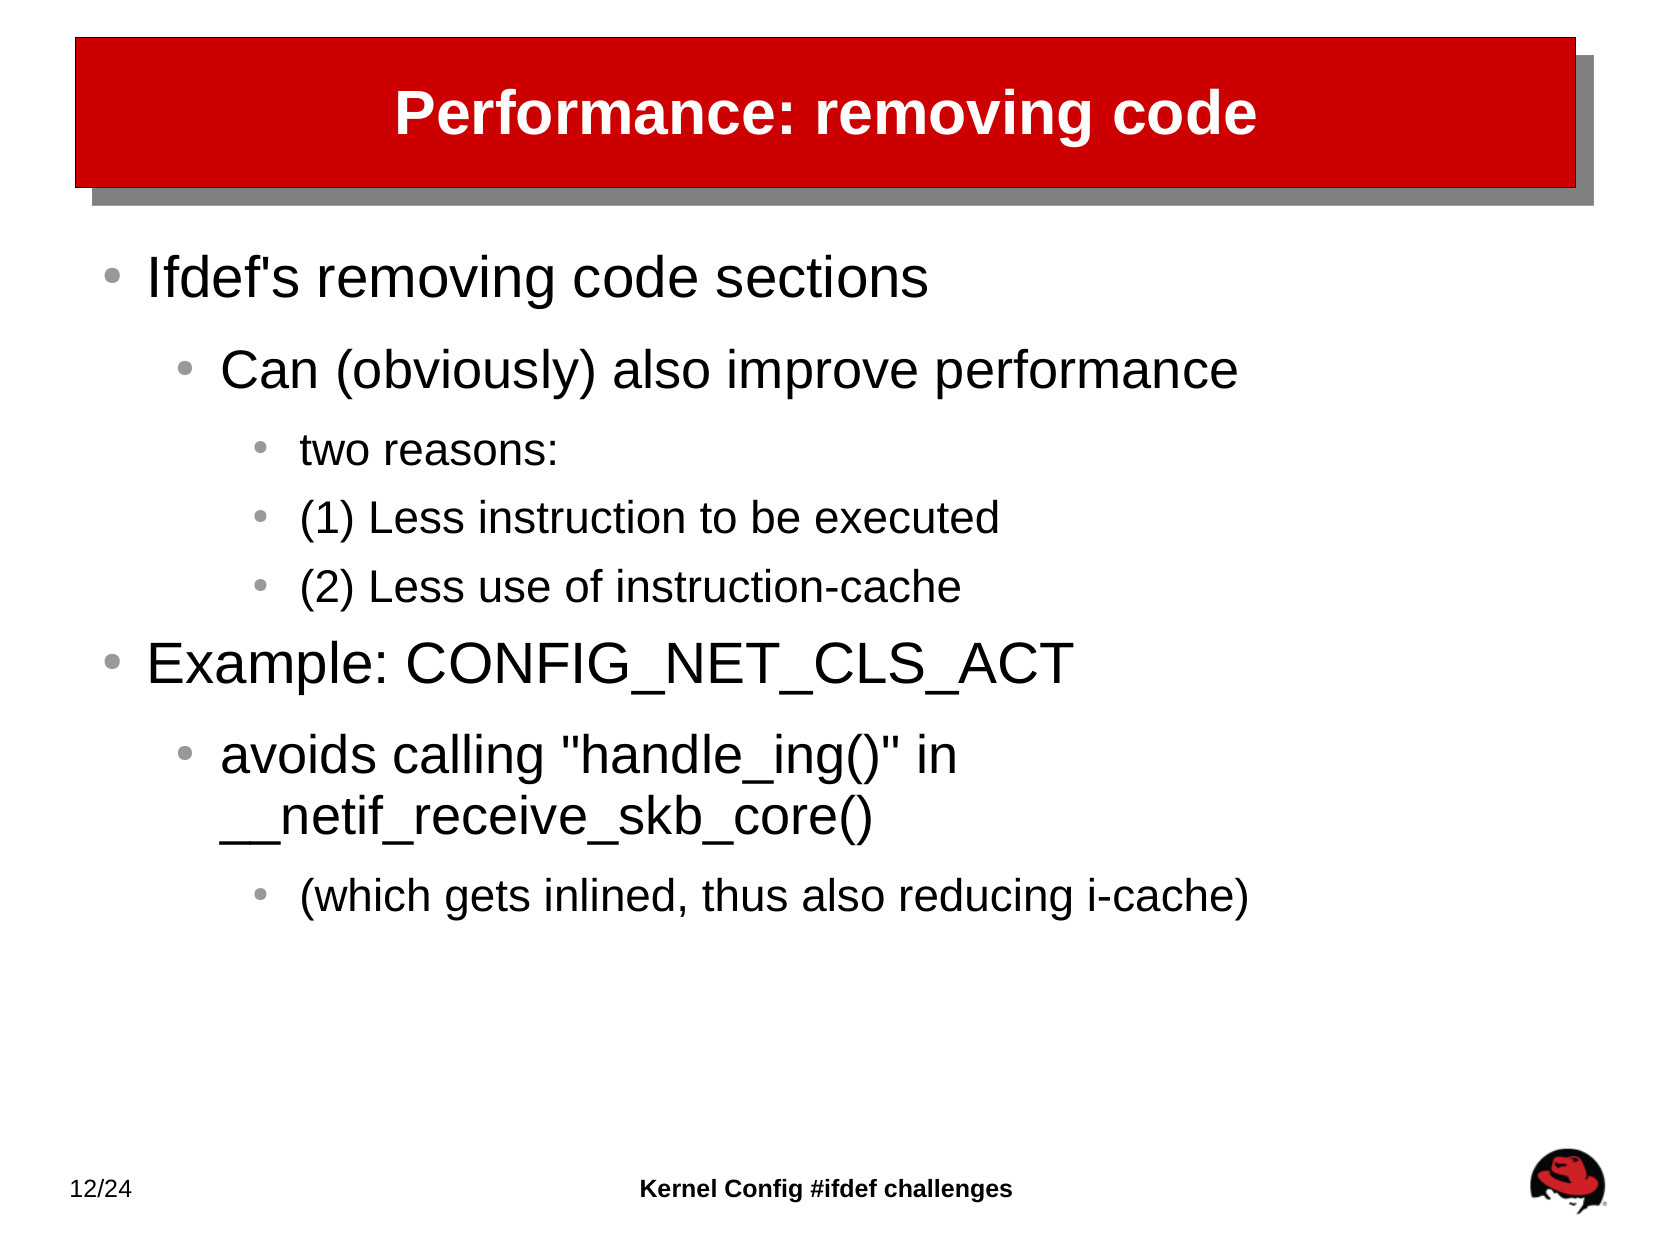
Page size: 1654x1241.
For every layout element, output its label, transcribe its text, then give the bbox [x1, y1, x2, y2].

list Ifdef's removing code sections Can (obviously) also improve performance two reasons: (1) Less instruction to be executed (2) Less use of instruction-cache Example: CONFIG_NET_CLS_ACT avoids calling "handle_ing()" in __netif_receive_skb_core() (which gets inlined, thus also reducing i-cache) [86, 244, 1576, 1039]
picture [1529, 1146, 1613, 1224]
title Performance: removing code [82, 37, 1571, 188]
